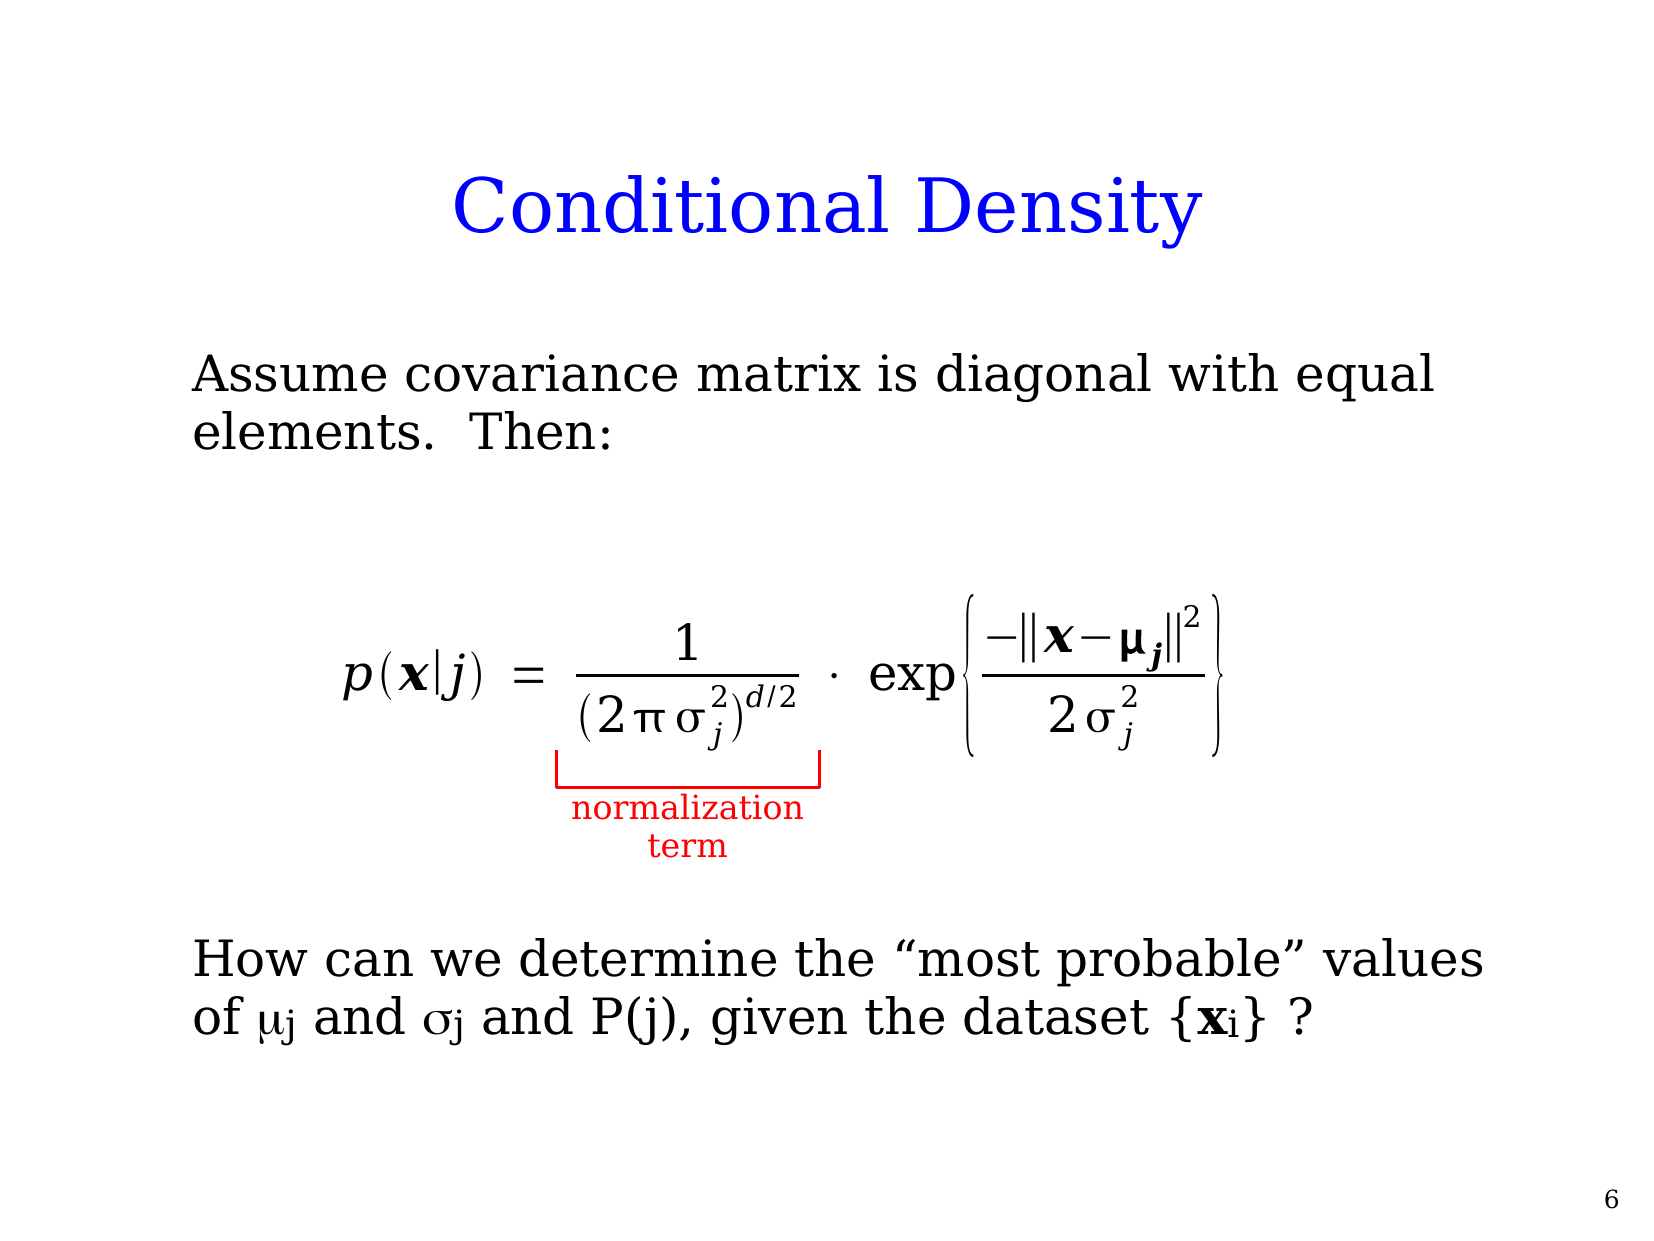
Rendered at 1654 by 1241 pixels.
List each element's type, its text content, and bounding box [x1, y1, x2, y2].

chart [335, 591, 1236, 760]
title Conditional Density [121, 102, 1534, 311]
list Assume covariance matrix is diagonal with equal elements. Then: How can we determine the “most probable” values of mj and sj and P(j), given the dataset {xi} ? [121, 344, 1534, 1127]
